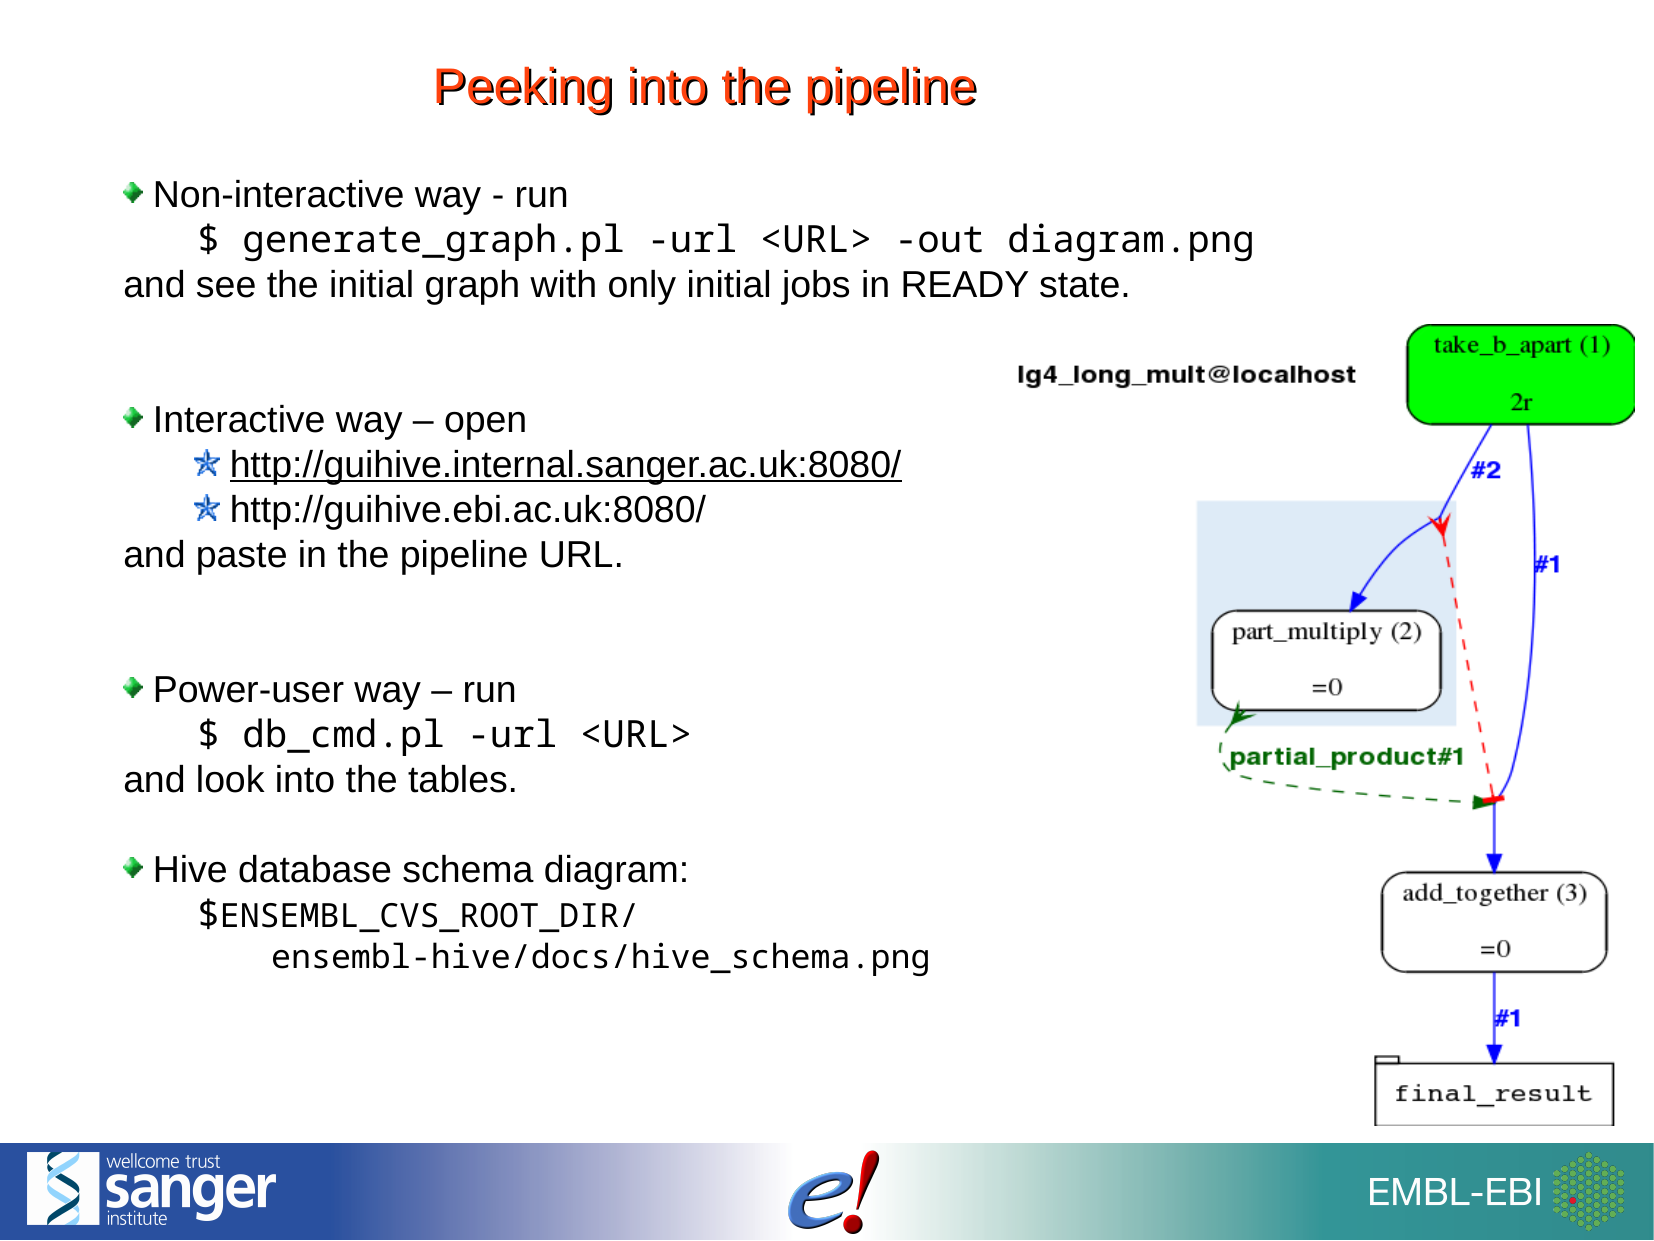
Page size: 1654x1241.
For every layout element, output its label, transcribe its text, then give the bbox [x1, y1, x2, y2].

picture [123, 407, 143, 428]
picture [194, 449, 220, 476]
picture [1003, 324, 1635, 1126]
picture [123, 182, 143, 203]
text_box Peeking into the pipeline [82, 49, 1327, 129]
picture [0, 1143, 1654, 1240]
text_box Non-interactive way - run $ generate_graph.pl -url <URL> -out diagram.png and see the initial graph with only initial jobs in READY state. Interactive way – open http://guihive.internal.sanger.ac.uk:8080/ http://guihive.ebi.ac.uk:8080/ and paste in the pipeline URL. Power-user way – run $ db_cmd.pl -url <URL> and look into the tables. Hive database schema diagram: $ENSEMBL_CVS_ROOT_DIR/ ensembl-hive/docs/hive_schema.png [108, 155, 1426, 1168]
picture [123, 857, 143, 878]
picture [194, 494, 220, 521]
picture [123, 677, 143, 698]
